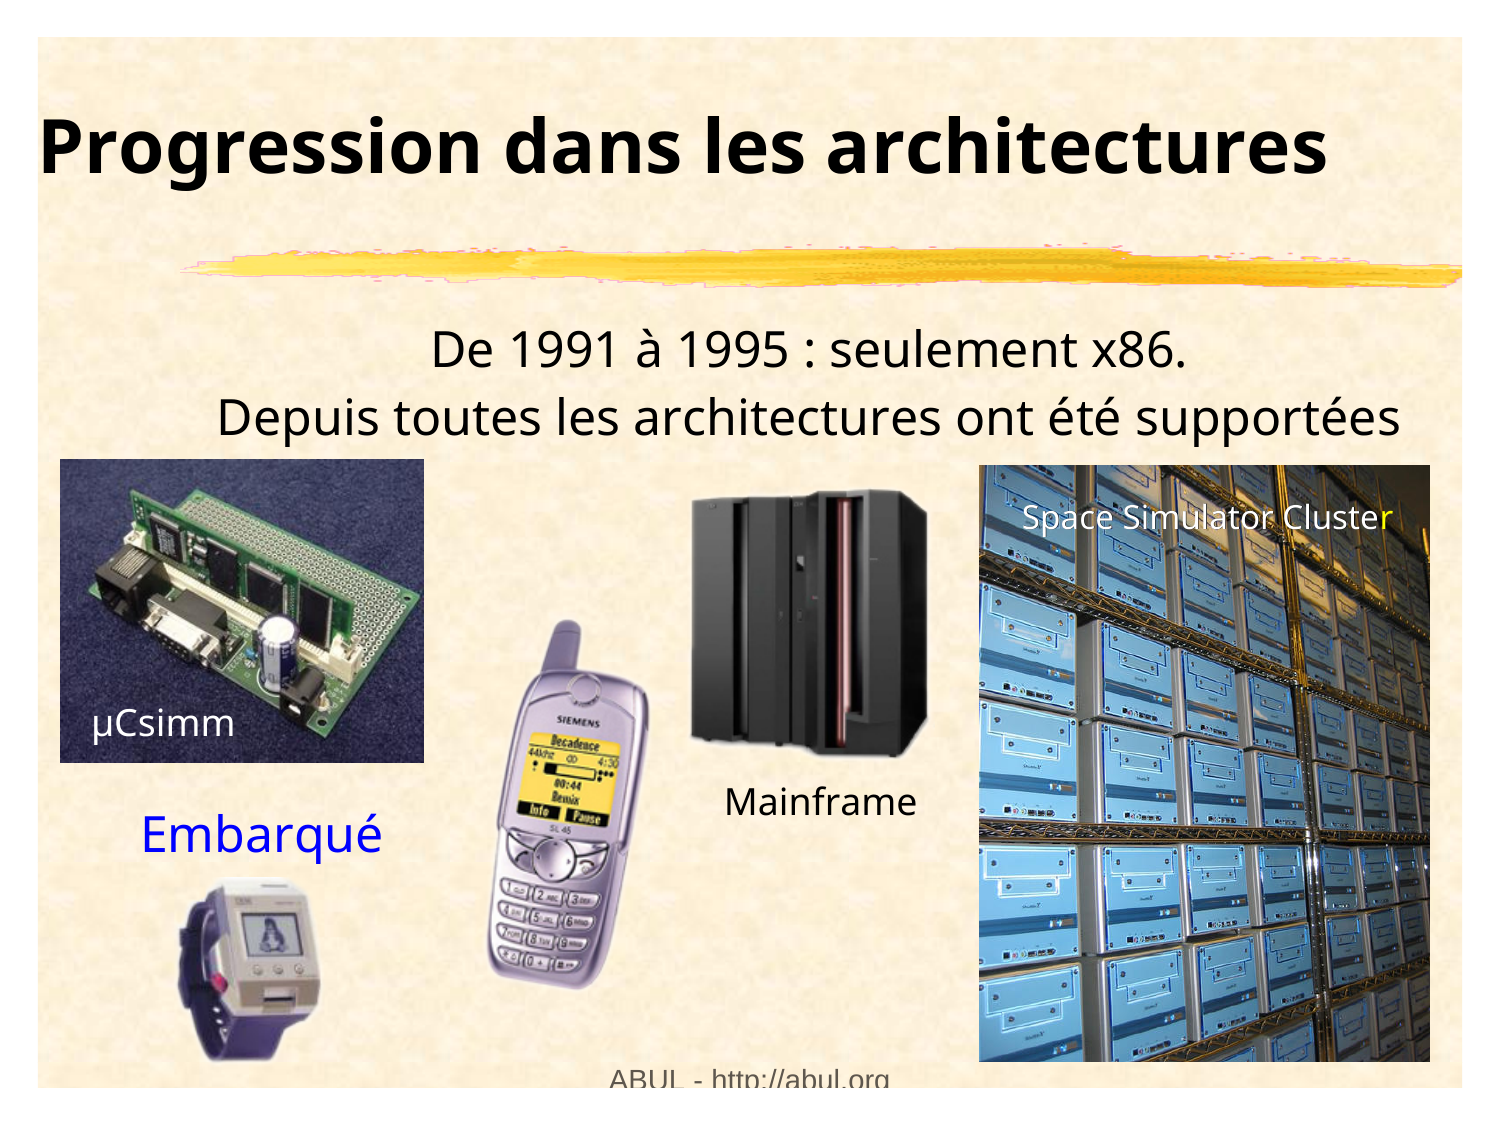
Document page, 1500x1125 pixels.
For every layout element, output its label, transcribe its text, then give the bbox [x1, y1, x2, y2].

picture [748, 1076, 755, 1088]
text_box De 1991 à 1995 : seulement x86. Depuis toutes les architectures ont été supportées [216, 313, 1462, 431]
title Progression dans les architectures [37, 37, 1500, 251]
picture [633, 1072, 642, 1078]
text_box Space Simulator Cluster [1021, 493, 1416, 533]
picture [806, 1076, 813, 1088]
text_box Embarqué [140, 799, 393, 861]
picture [788, 1082, 795, 1088]
text_box Mainframe [723, 775, 921, 820]
picture [37, 251, 1463, 1088]
text_box µCsimm [91, 696, 242, 741]
picture [614, 1073, 621, 1082]
picture [716, 1076, 723, 1088]
picture [612, 1084, 624, 1088]
picture [633, 1081, 643, 1088]
picture [732, 1076, 737, 1088]
picture [852, 1076, 860, 1088]
picture [878, 1076, 886, 1088]
